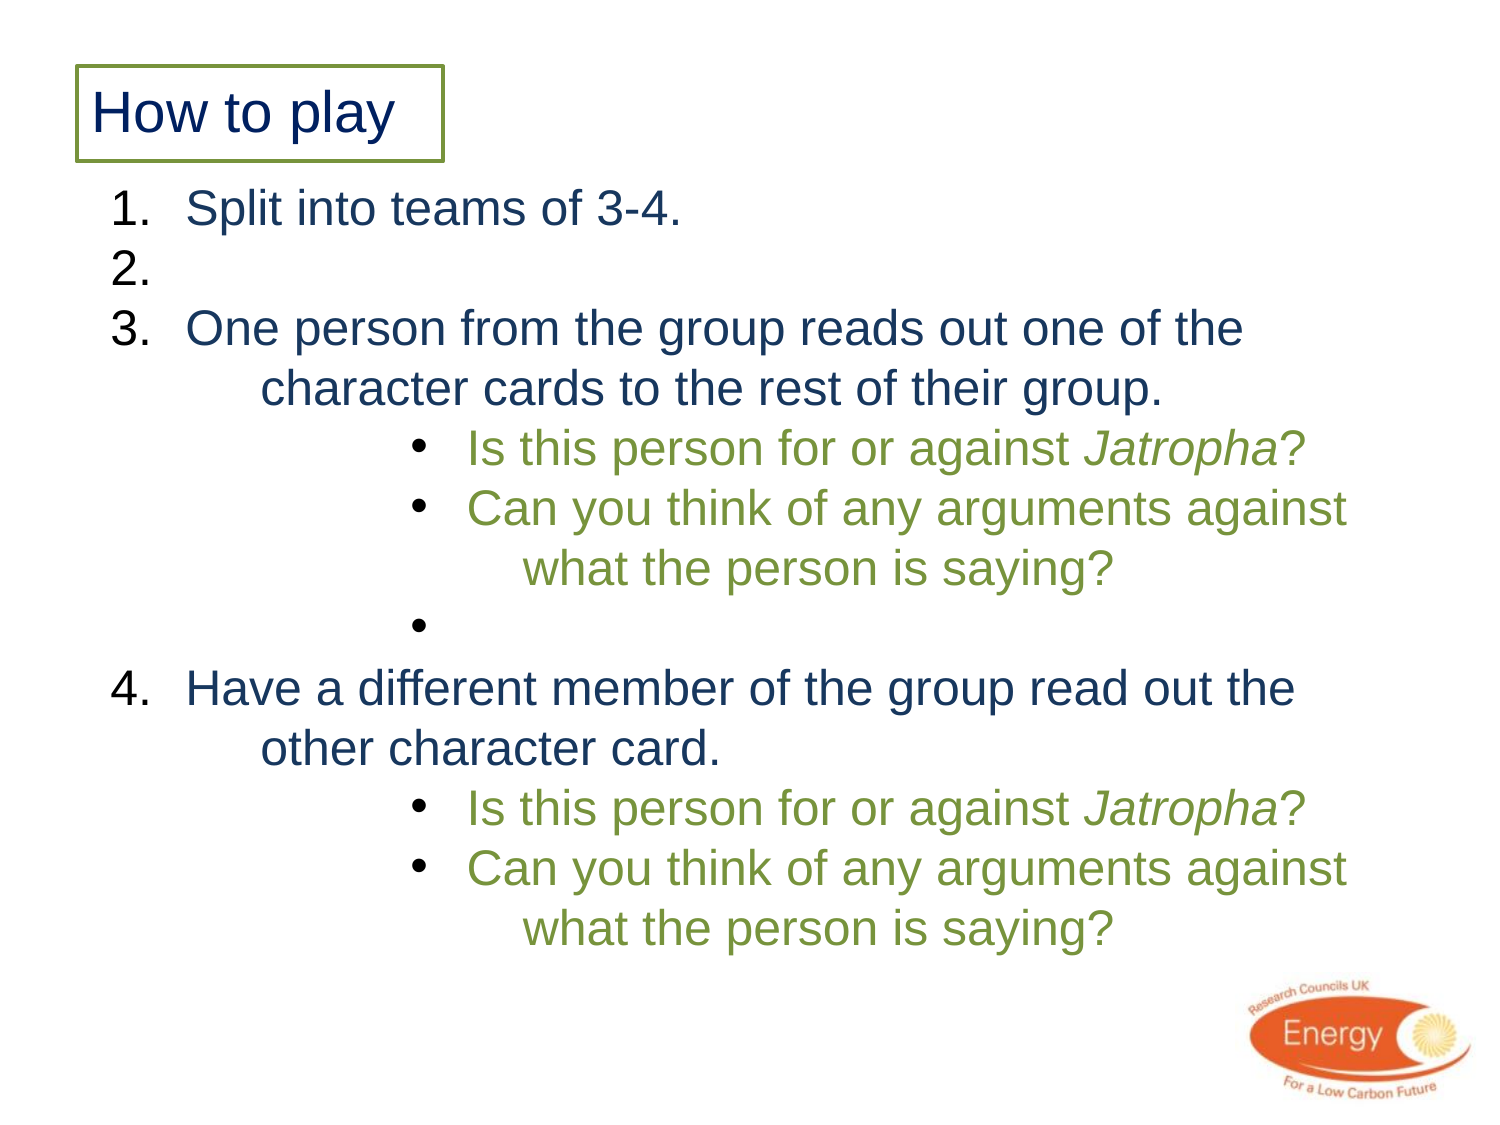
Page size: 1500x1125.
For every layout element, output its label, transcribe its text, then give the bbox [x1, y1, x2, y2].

text_box Split into teams of 3-4. One person from the group reads out one of the character cards to the rest of their group. Is this person for or against Jatropha? Can you think of any arguments against what the person is saying? Have a different member of the group read out the other character card. Is this person for or against Jatropha? Can you think of any arguments against what the person is saying? [95, 168, 1395, 1023]
text_box How to play [76, 66, 443, 162]
